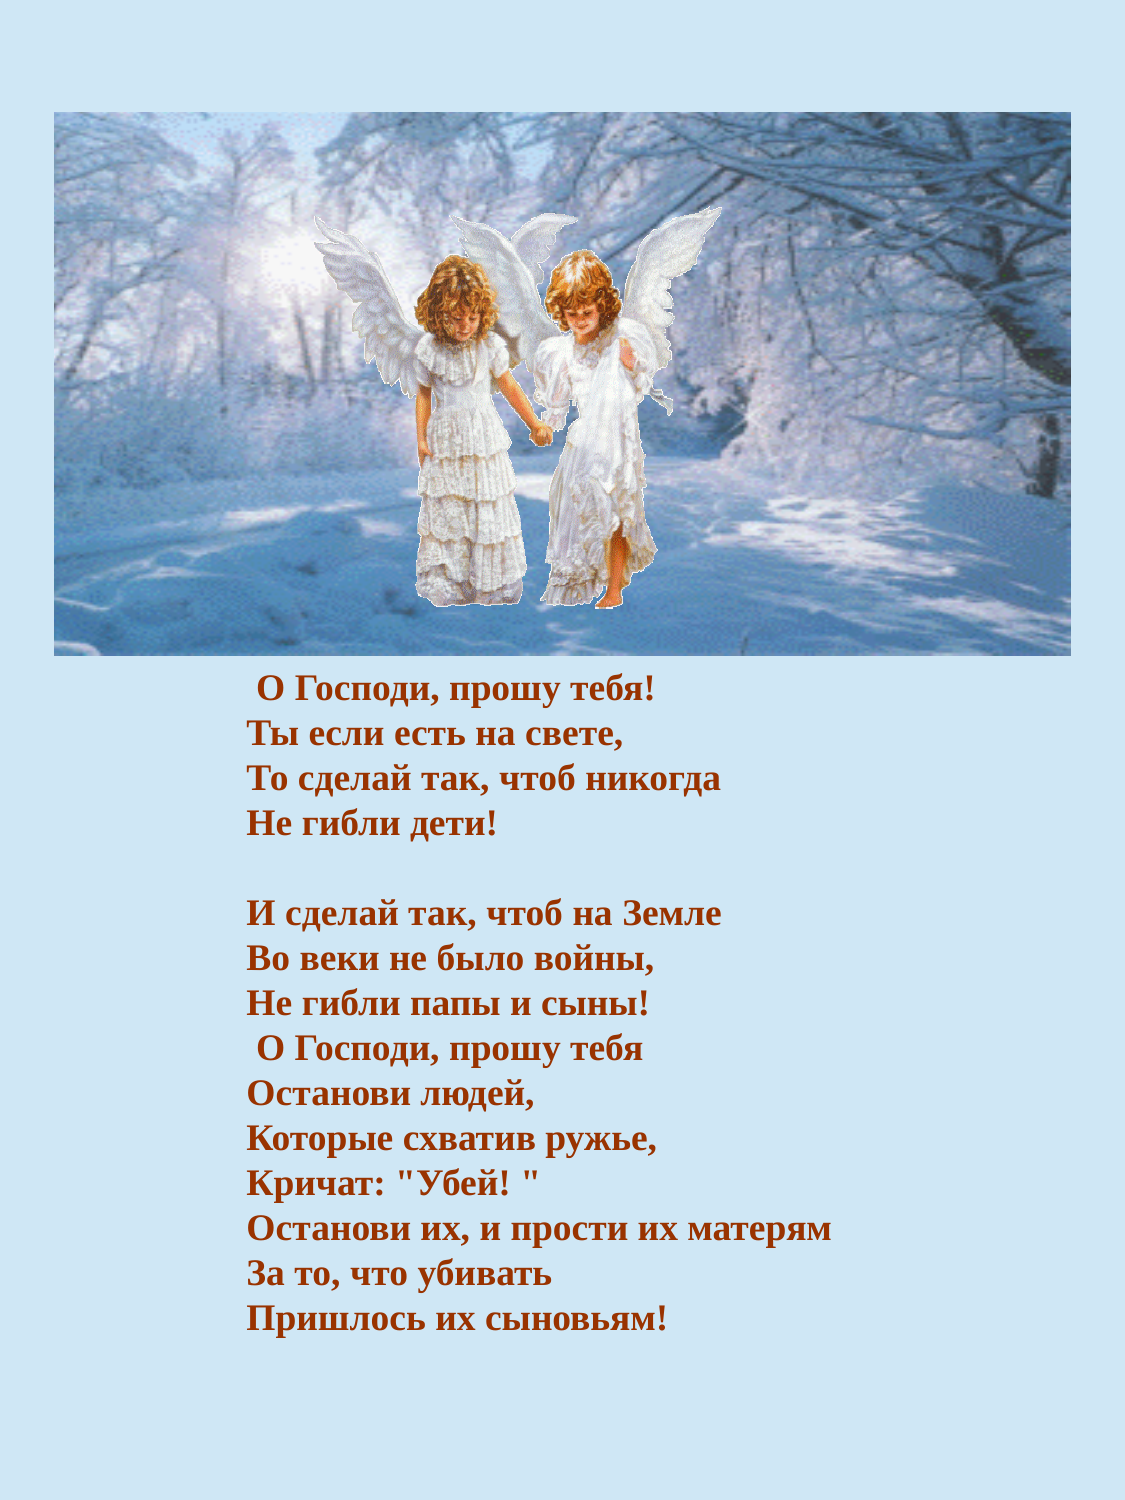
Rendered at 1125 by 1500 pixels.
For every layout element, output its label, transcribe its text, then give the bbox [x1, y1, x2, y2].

picture [54, 112, 1071, 656]
text_box О Господи, прошу тебя! Ты если есть на свете, То сделай так, чтоб никогда Не гибли дети! И сделай так, чтоб на Земле Во веки не было войны, Не гибли папы и сыны! О Господи, прошу тебя Останови людей, Которые схватив ружье, Кричат: "Убей! " Останови их, и прости их матерям За то, что убивать Пришлось их сыновьям! [231, 655, 905, 1346]
